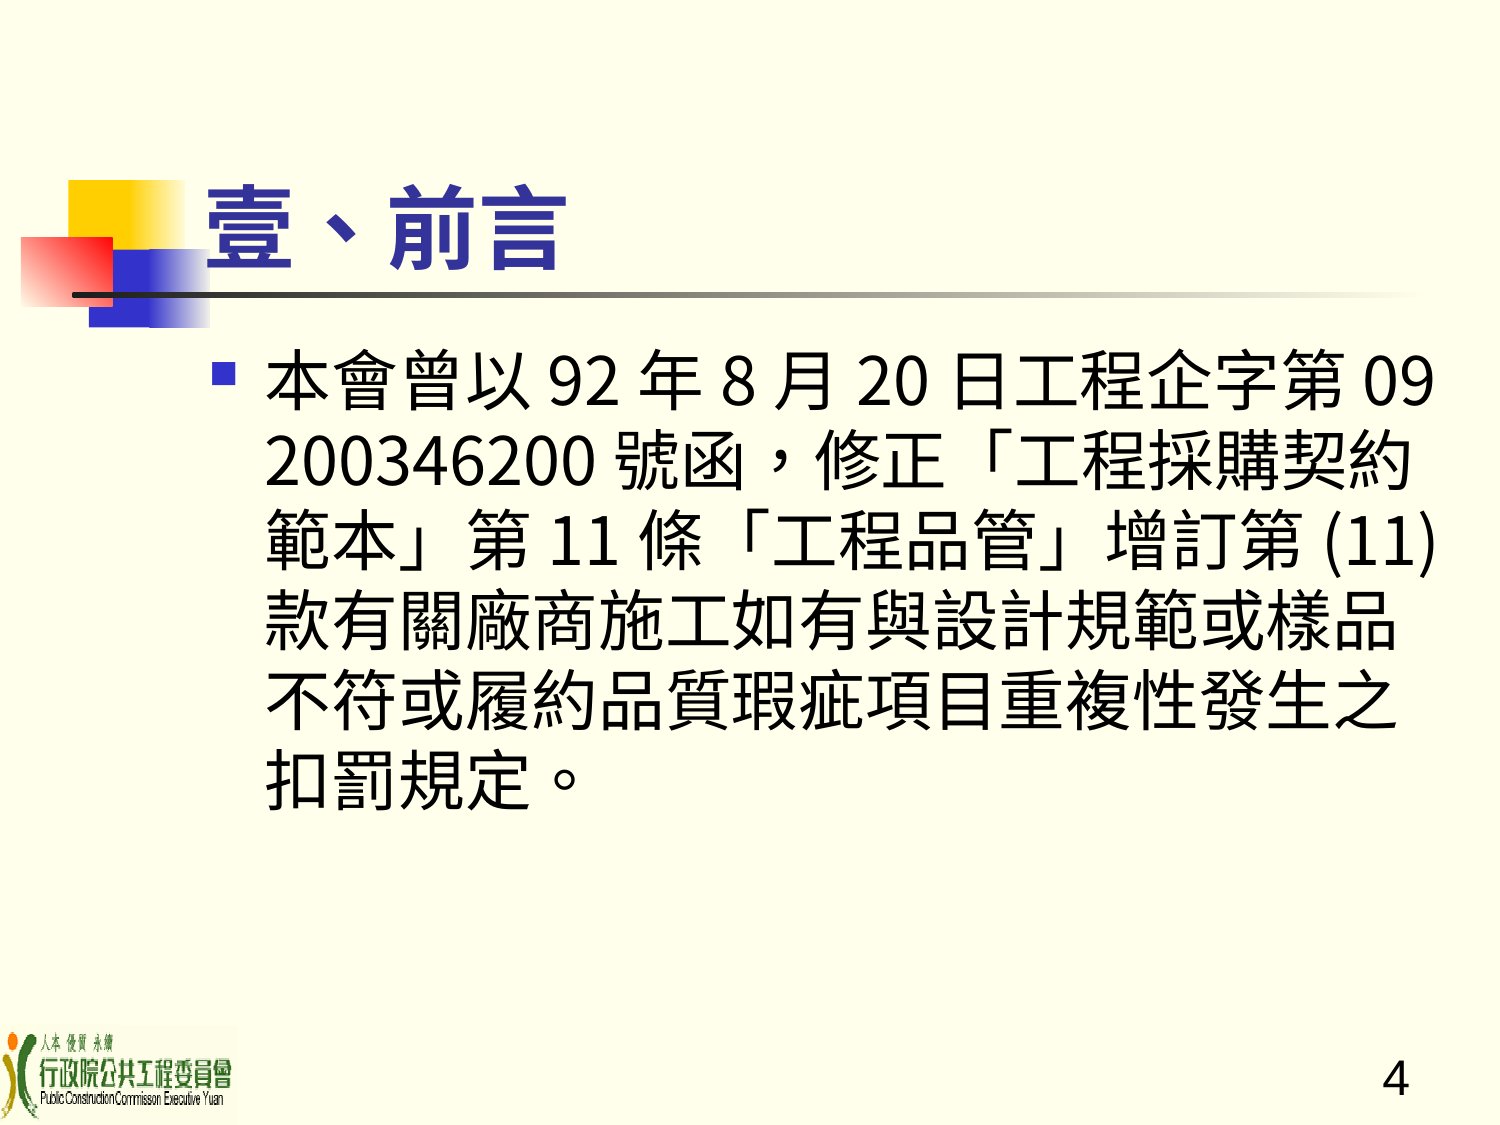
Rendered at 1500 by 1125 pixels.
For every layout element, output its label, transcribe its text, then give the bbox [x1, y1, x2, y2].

picture [0, 1024, 238, 1125]
title 壹、前言 [188, 101, 1468, 289]
list 本會曾以92年8月20日工程企字第09200346200號函，修正「工程採購契約範本」第11條「工程品管」增訂第(11)款有關廠商施工如有與設計規範或樣品不符或履約品質瑕疵項目重複性發生之扣罰規定。 [193, 331, 1469, 1007]
